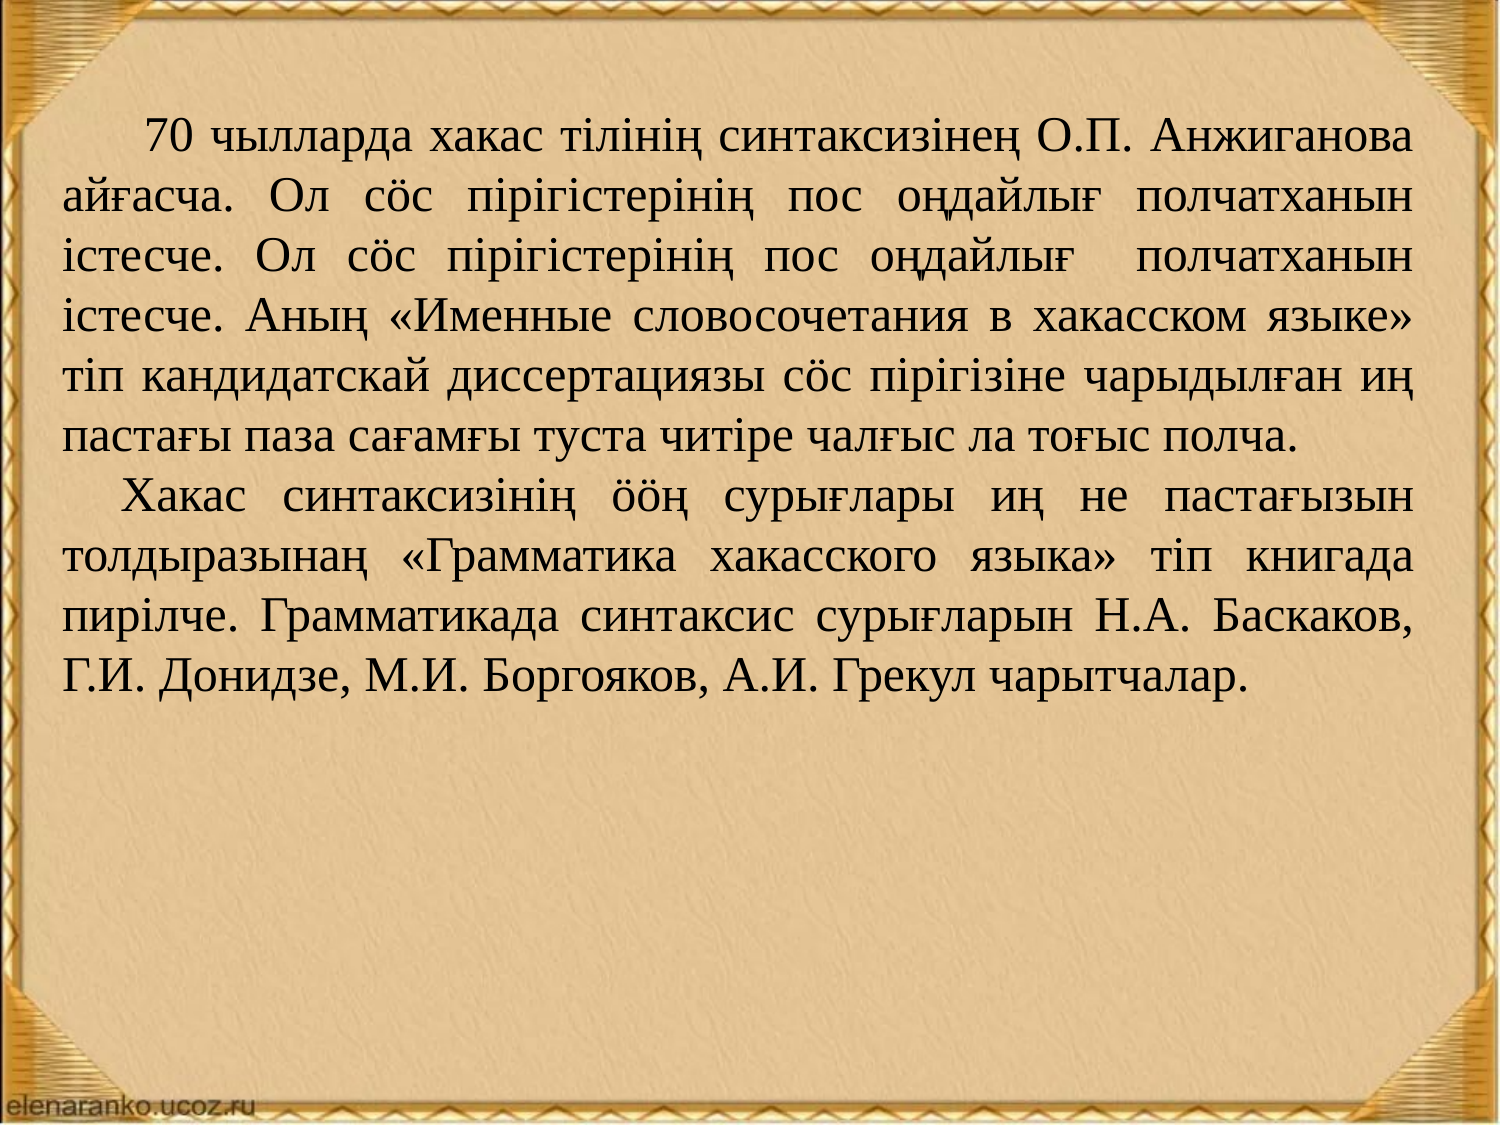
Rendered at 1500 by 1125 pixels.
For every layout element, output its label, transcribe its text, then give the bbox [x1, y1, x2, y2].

text_box 70 чылларда хакас тілінің синтаксизінең О.П. Анжиганова айғасча. Ол сӧс пірігістерінің пос оңдайлығ полчатханын істесче. Ол сӧс пірігістерінің пос оңдайлығ полчатханын істесче. Аның «Именные словосочетания в хакасском языке» тіп кандидатскай диссертациязы сӧс пірігізіне чарыдылған иң пастағы паза сағамғы туста читіре чалғыс ла тоғыс полча. Хакас синтаксизінің ӧӧң сурығлары иң не пастағызын толдыразынаң «Грамматика хакасского языка» тіп книгада пирілче. Грамматикада синтаксис сурығларын Н.А. Баскаков, Г.И. Донидзе, М.И. Боргояков, А.И. Грекул чарытчалар. [47, 94, 1430, 977]
picture [0, 0, 1500, 1125]
